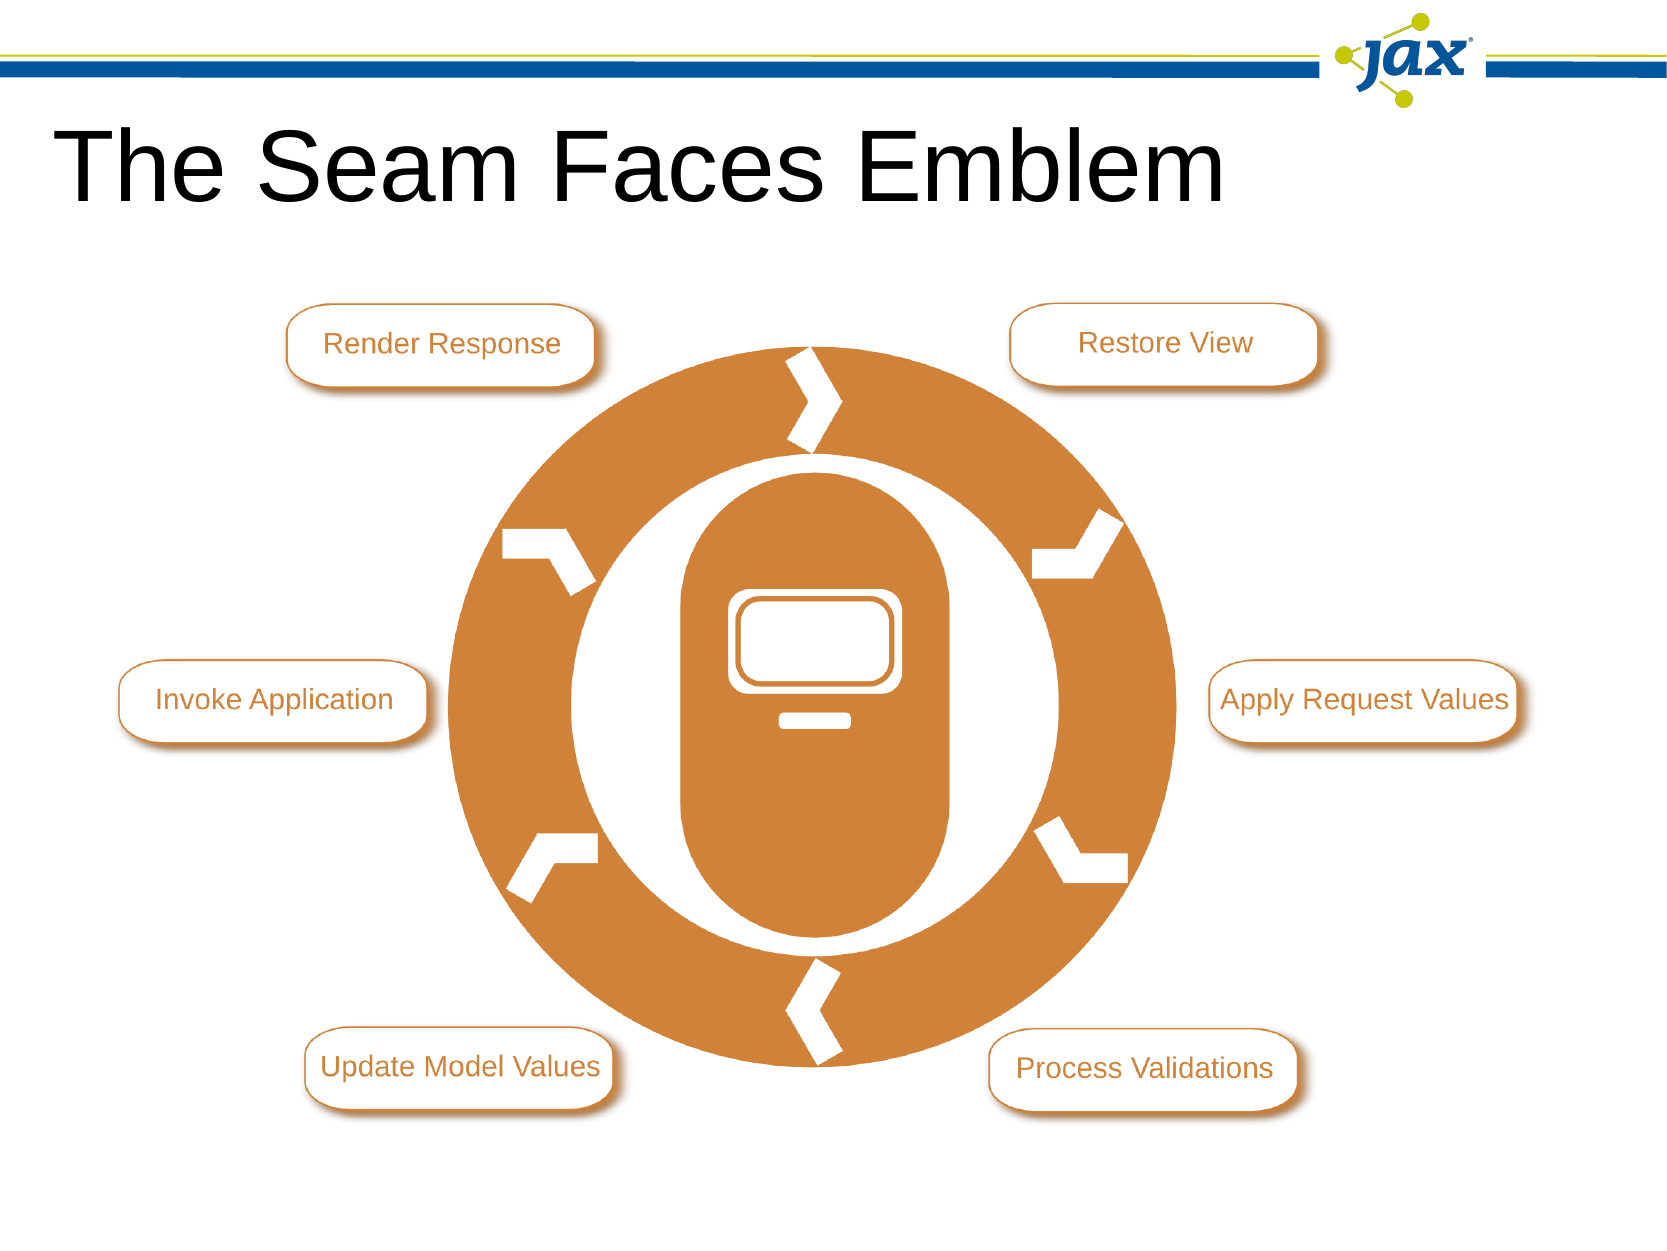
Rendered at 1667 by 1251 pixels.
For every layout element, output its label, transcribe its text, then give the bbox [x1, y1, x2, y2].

picture [1335, 13, 1473, 91]
title The Seam Faces Emblem [37, 91, 1651, 230]
picture [112, 299, 1538, 1126]
